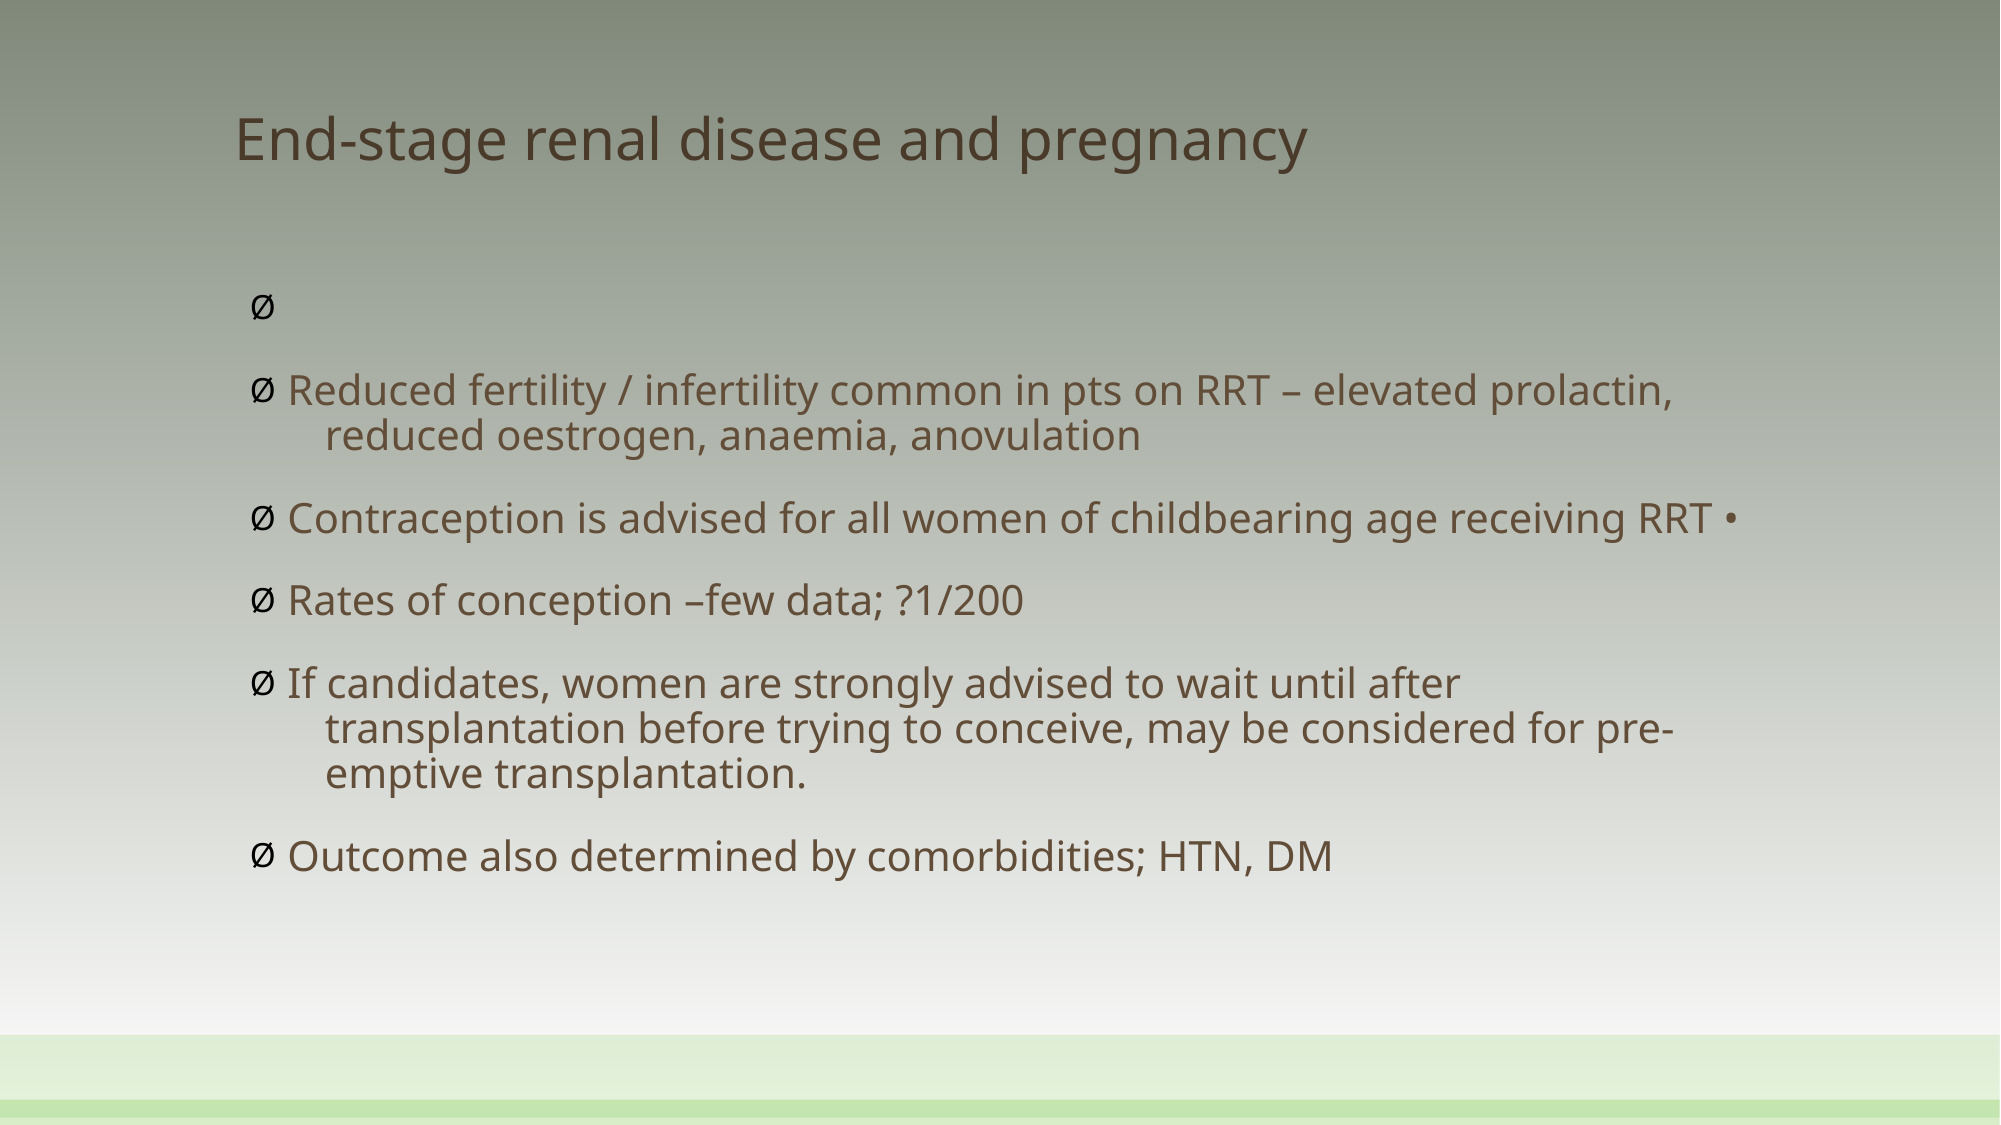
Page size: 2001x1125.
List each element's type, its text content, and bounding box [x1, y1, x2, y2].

list Reduced fertility / infertility common in pts on RRT – elevated prolactin, reduced oestrogen, anaemia, anovulation Contraception is advised for all women of childbearing age receiving RRT • Rates of conception –few data; ?1/200 If candidates, women are strongly advised to wait until after transplantation before trying to conceive, may be considered for pre-emptive transplantation. Outcome also determined by comorbidities; HTN, DM [219, 274, 1780, 987]
title End-stage renal disease and pregnancy [219, 71, 1780, 251]
